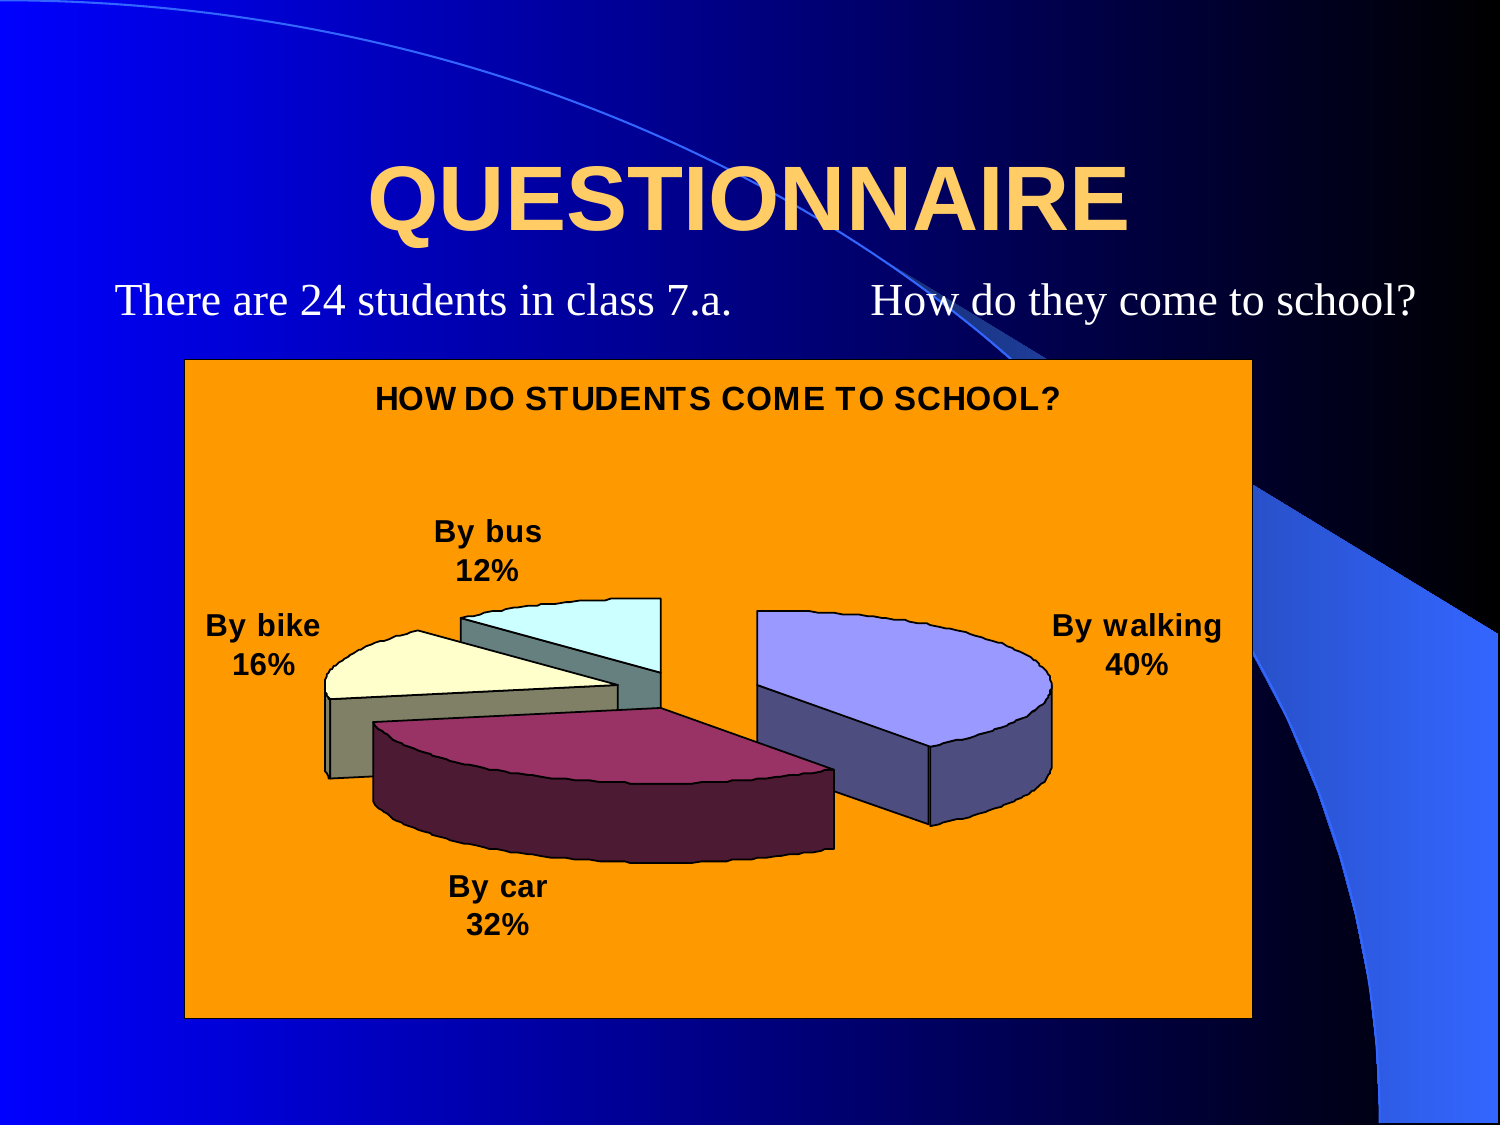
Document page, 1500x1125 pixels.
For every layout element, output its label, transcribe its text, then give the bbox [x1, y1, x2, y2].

picture [174, 350, 1263, 1028]
title QUESTIONNAIRE [112, 99, 1388, 262]
text_box There are 24 students in class 7.a. How do they come to school? [99, 262, 1438, 333]
